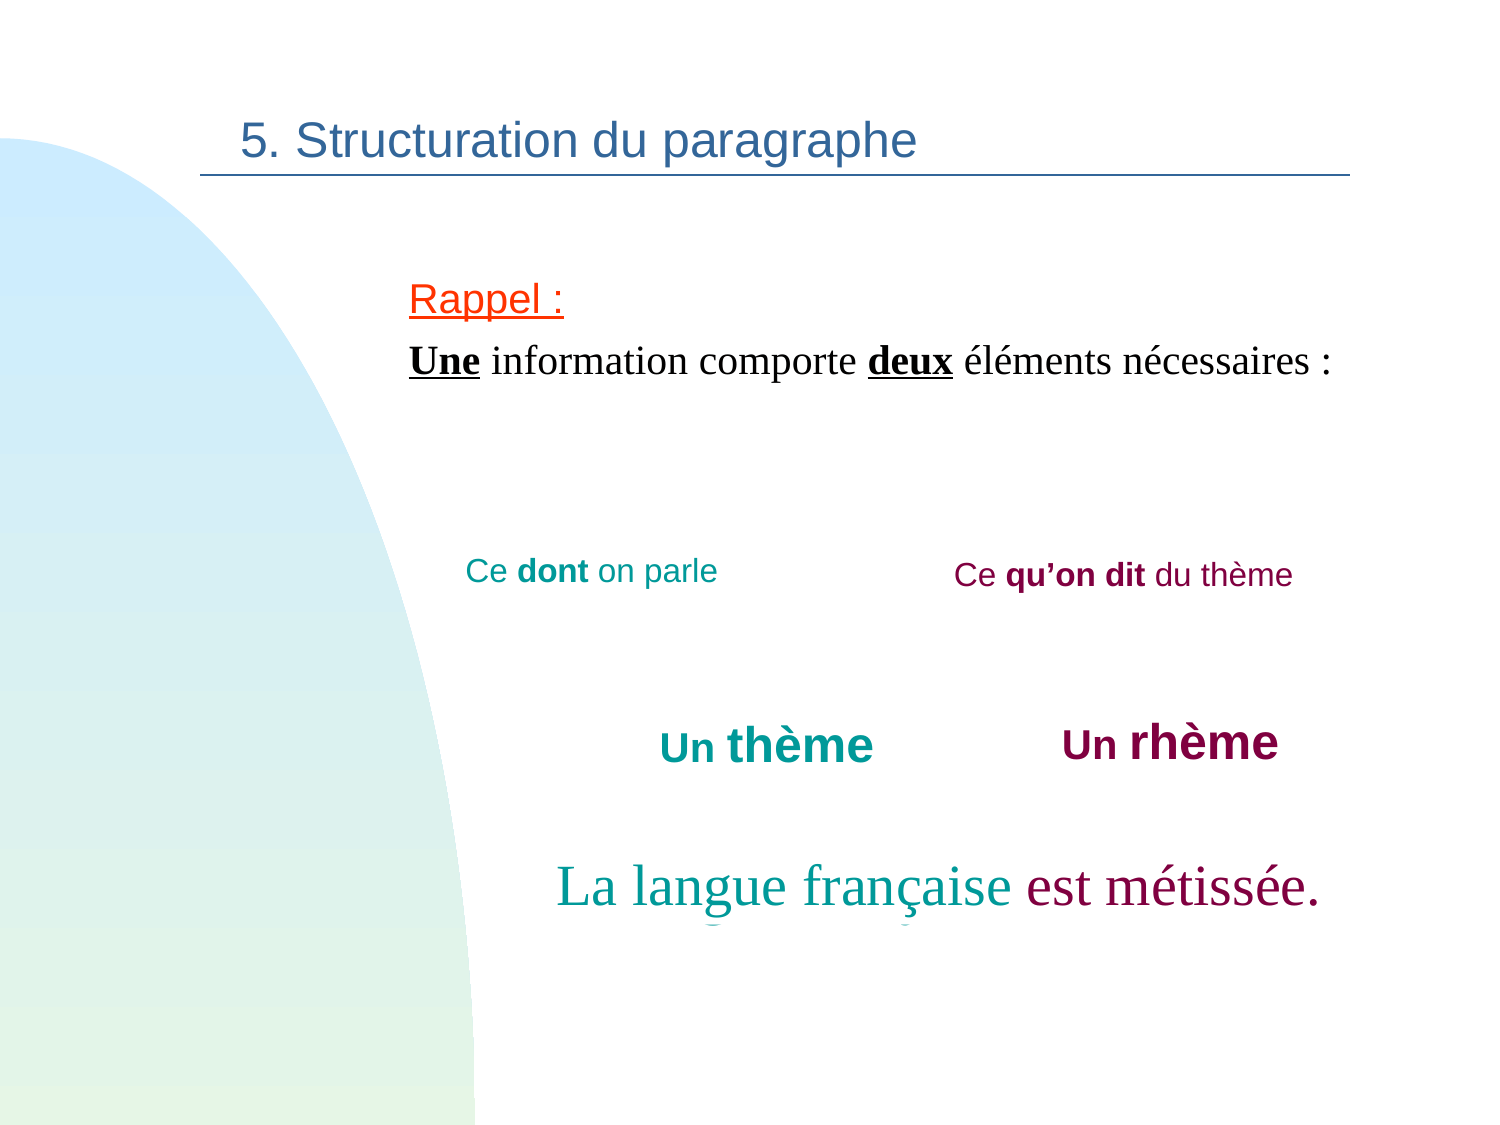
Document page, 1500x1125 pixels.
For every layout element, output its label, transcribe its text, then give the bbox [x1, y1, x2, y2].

text_box La langue française [537, 847, 1049, 933]
text_box La langue française est métissée. [541, 839, 1431, 925]
text_box 5. Structuration du paragraphe [225, 99, 934, 174]
list Rappel : Une information comporte deux éléments nécessaires : [393, 264, 1413, 429]
text_box Un rhème [1046, 702, 1310, 786]
text_box Ce qu’on dit du thème [938, 545, 1334, 592]
text_box Un thème [644, 704, 935, 795]
text_box Ce dont on parle [450, 542, 822, 587]
